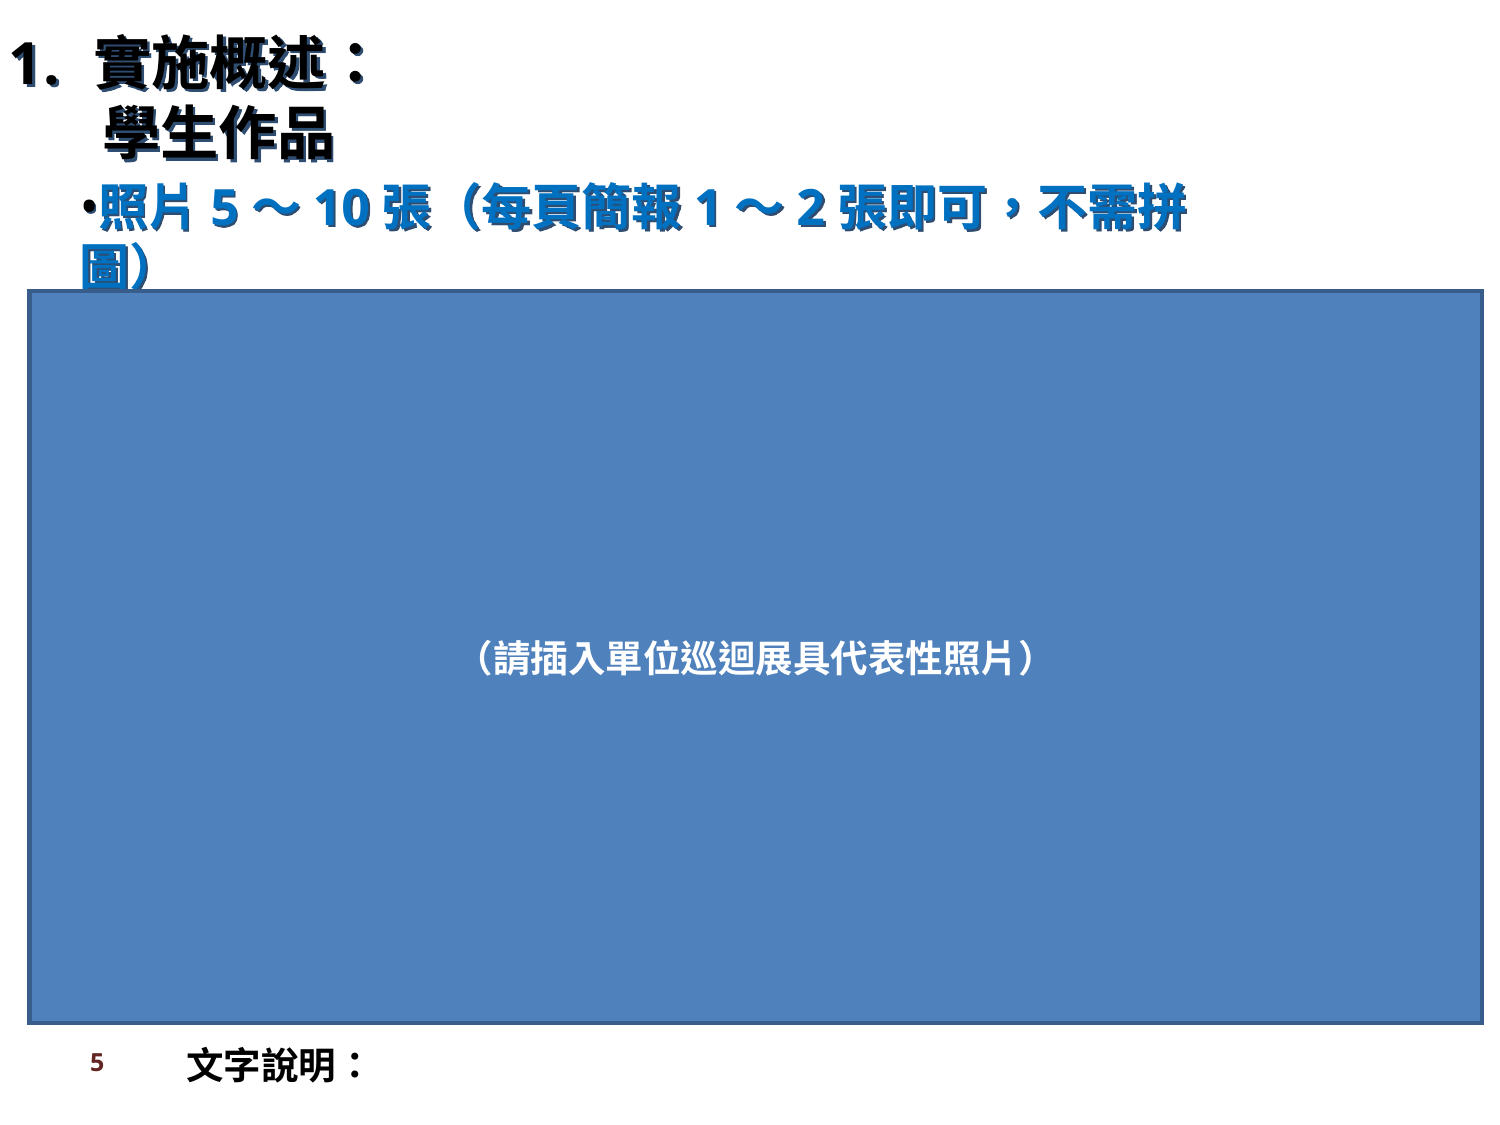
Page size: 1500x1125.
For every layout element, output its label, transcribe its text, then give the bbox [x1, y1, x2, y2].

text_box （請插入單位巡迴展具代表性照片） [29, 291, 1482, 1023]
text_box [75, 1024, 426, 1103]
text_box 實施概述： 學生作品 [0, 19, 998, 174]
text_box 照片5～10張（每頁簡報1～2張即可，不需拼圖） [65, 168, 1222, 291]
text_box 文字說明： [171, 1034, 1483, 1096]
